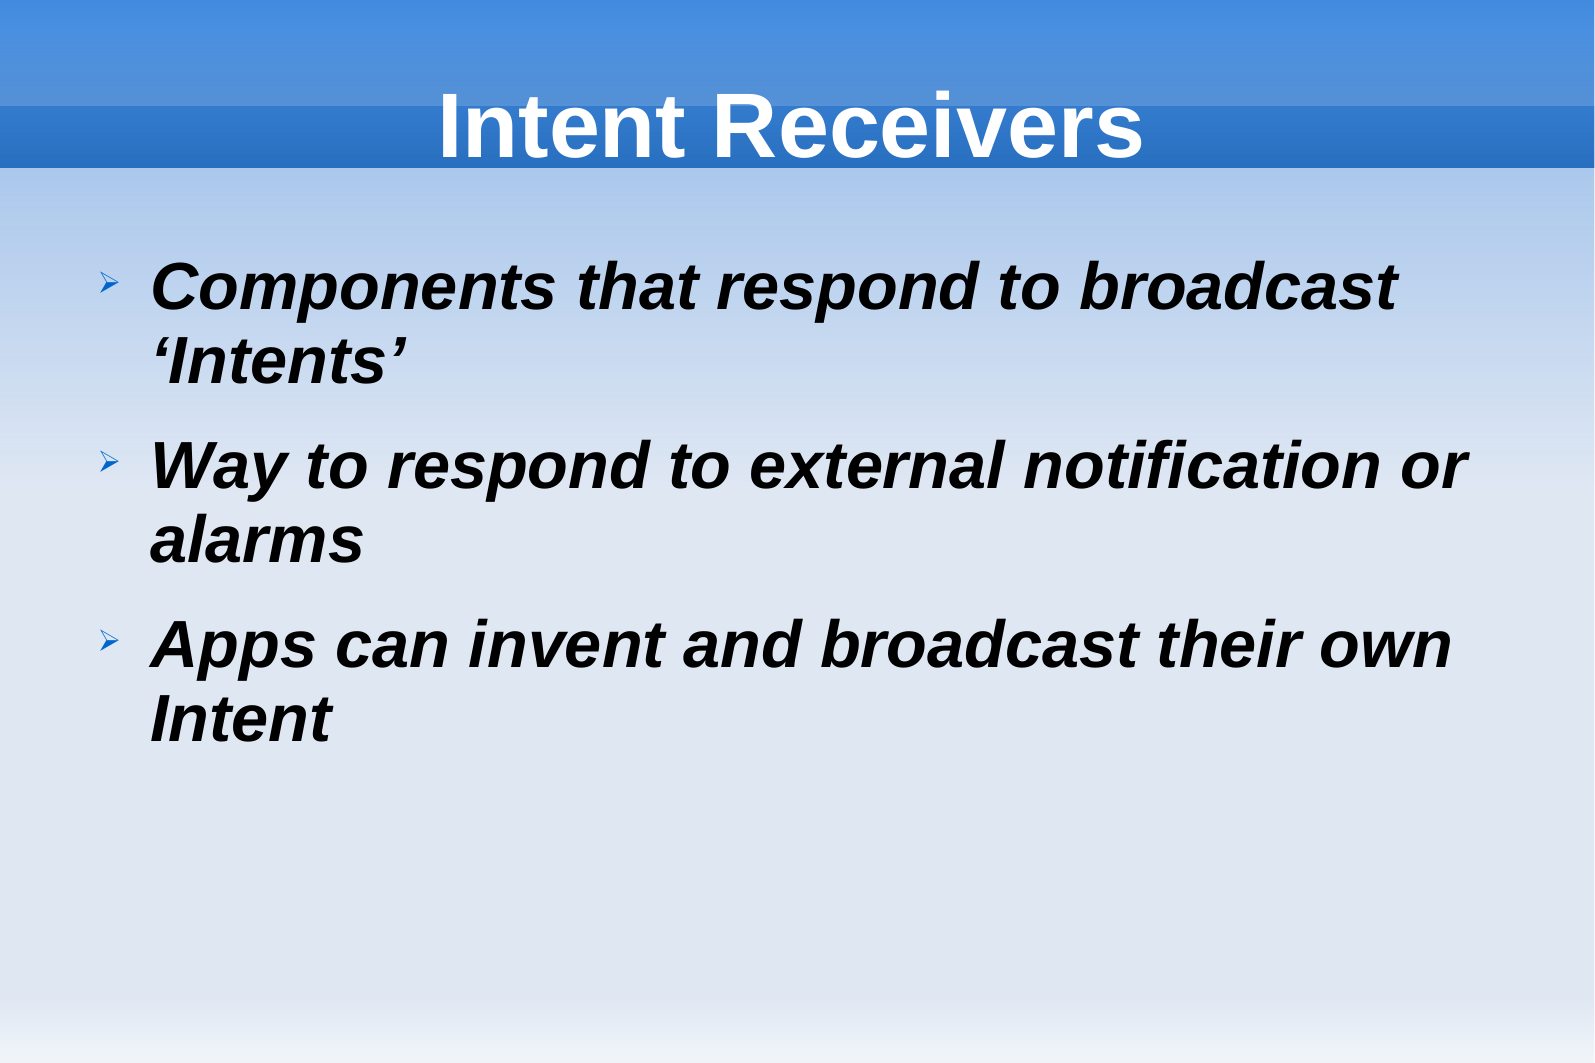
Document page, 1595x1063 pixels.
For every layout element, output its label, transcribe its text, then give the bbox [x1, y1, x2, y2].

title Intent Receivers [74, 59, 1510, 296]
picture [0, 0, 1595, 1063]
list Components that respond to broadcast ‘Intents’ Way to respond to external notification or alarms Apps can invent and broadcast their own Intent [79, 248, 1515, 936]
